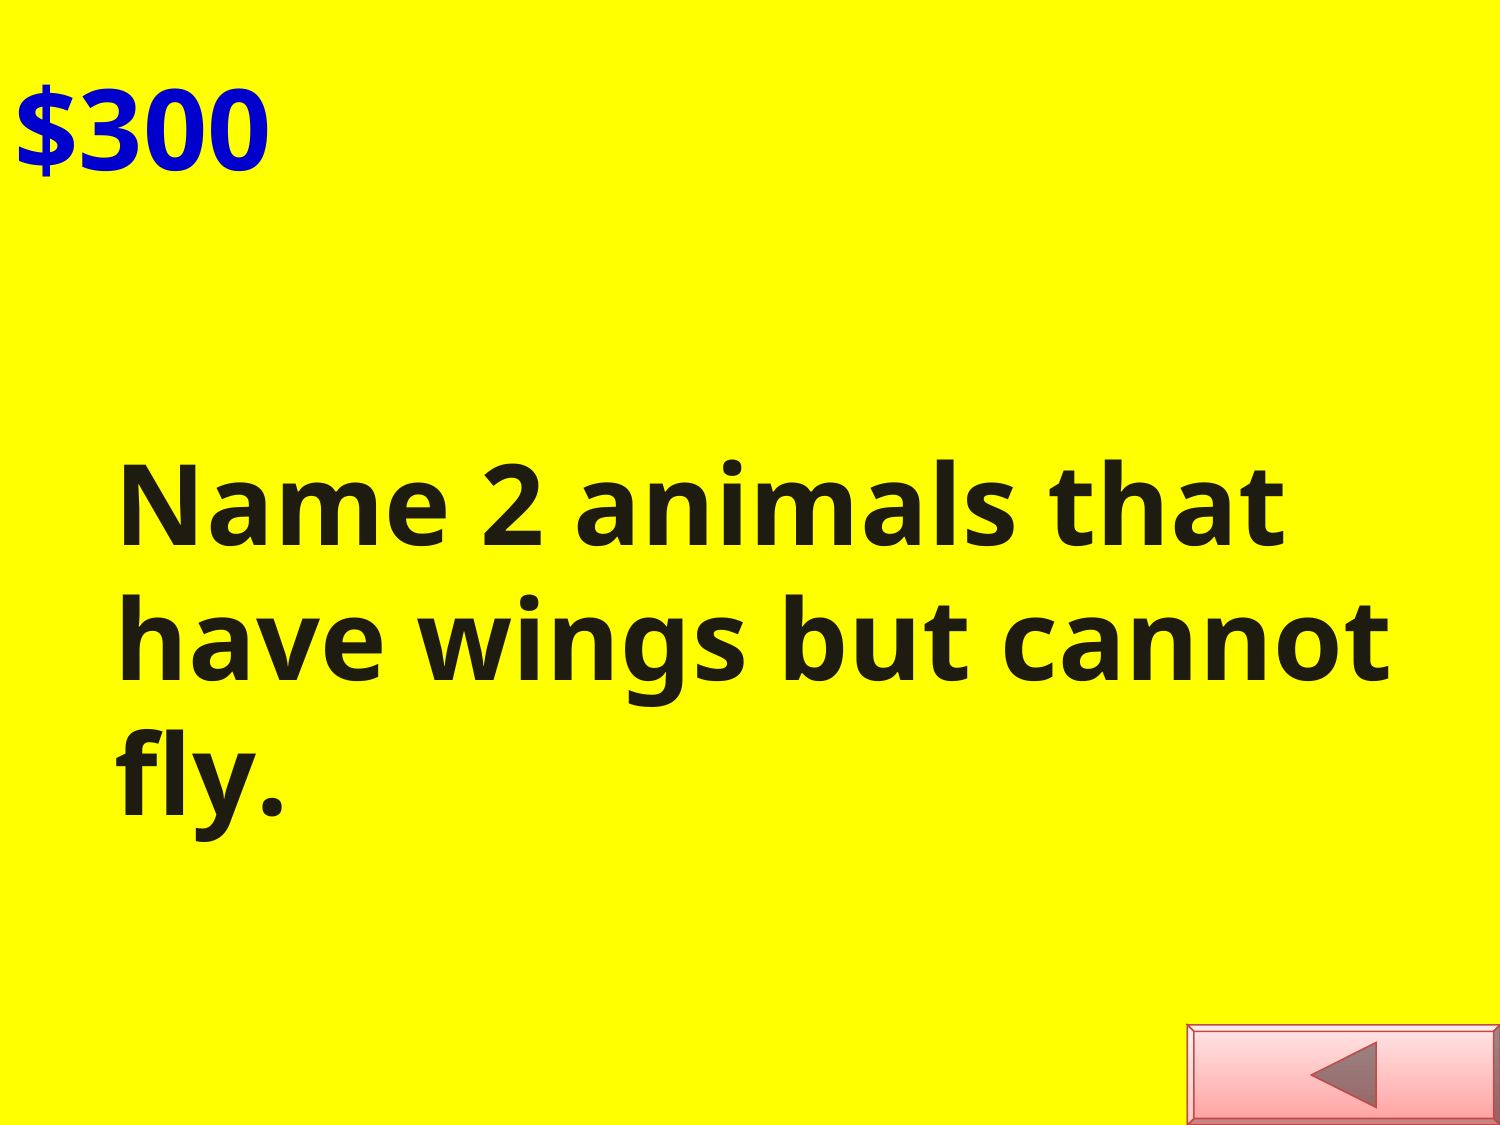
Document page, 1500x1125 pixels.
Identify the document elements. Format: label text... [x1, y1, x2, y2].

text_box Name 2 animals that have wings but cannot fly. [99, 424, 1500, 846]
text_box [1189, 1025, 1500, 1125]
text_box $300 [0, 49, 1426, 201]
